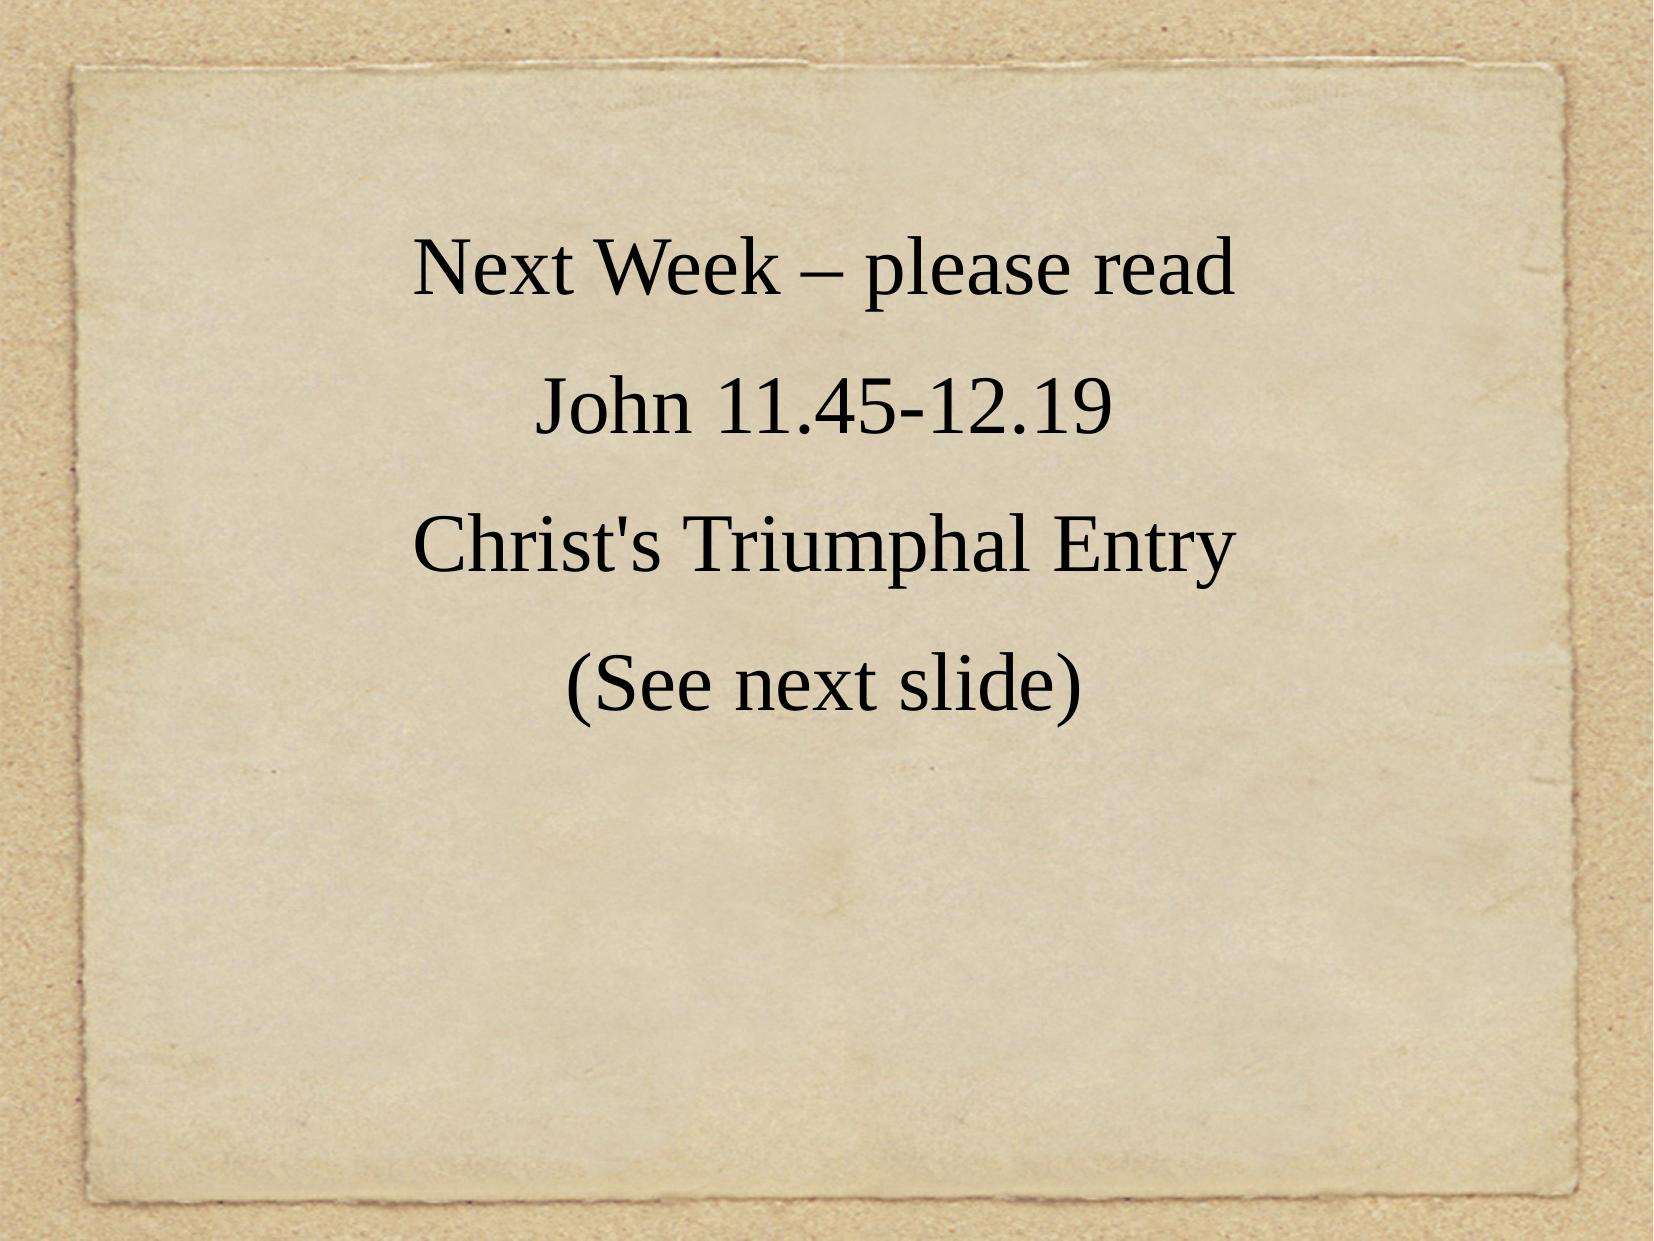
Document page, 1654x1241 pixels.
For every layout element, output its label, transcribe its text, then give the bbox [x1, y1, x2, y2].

text_box Next Week – please read John 11.45-12.19 Christ's Triumphal Entry (See next slide) [75, 75, 1576, 1201]
picture [0, 0, 1654, 1241]
